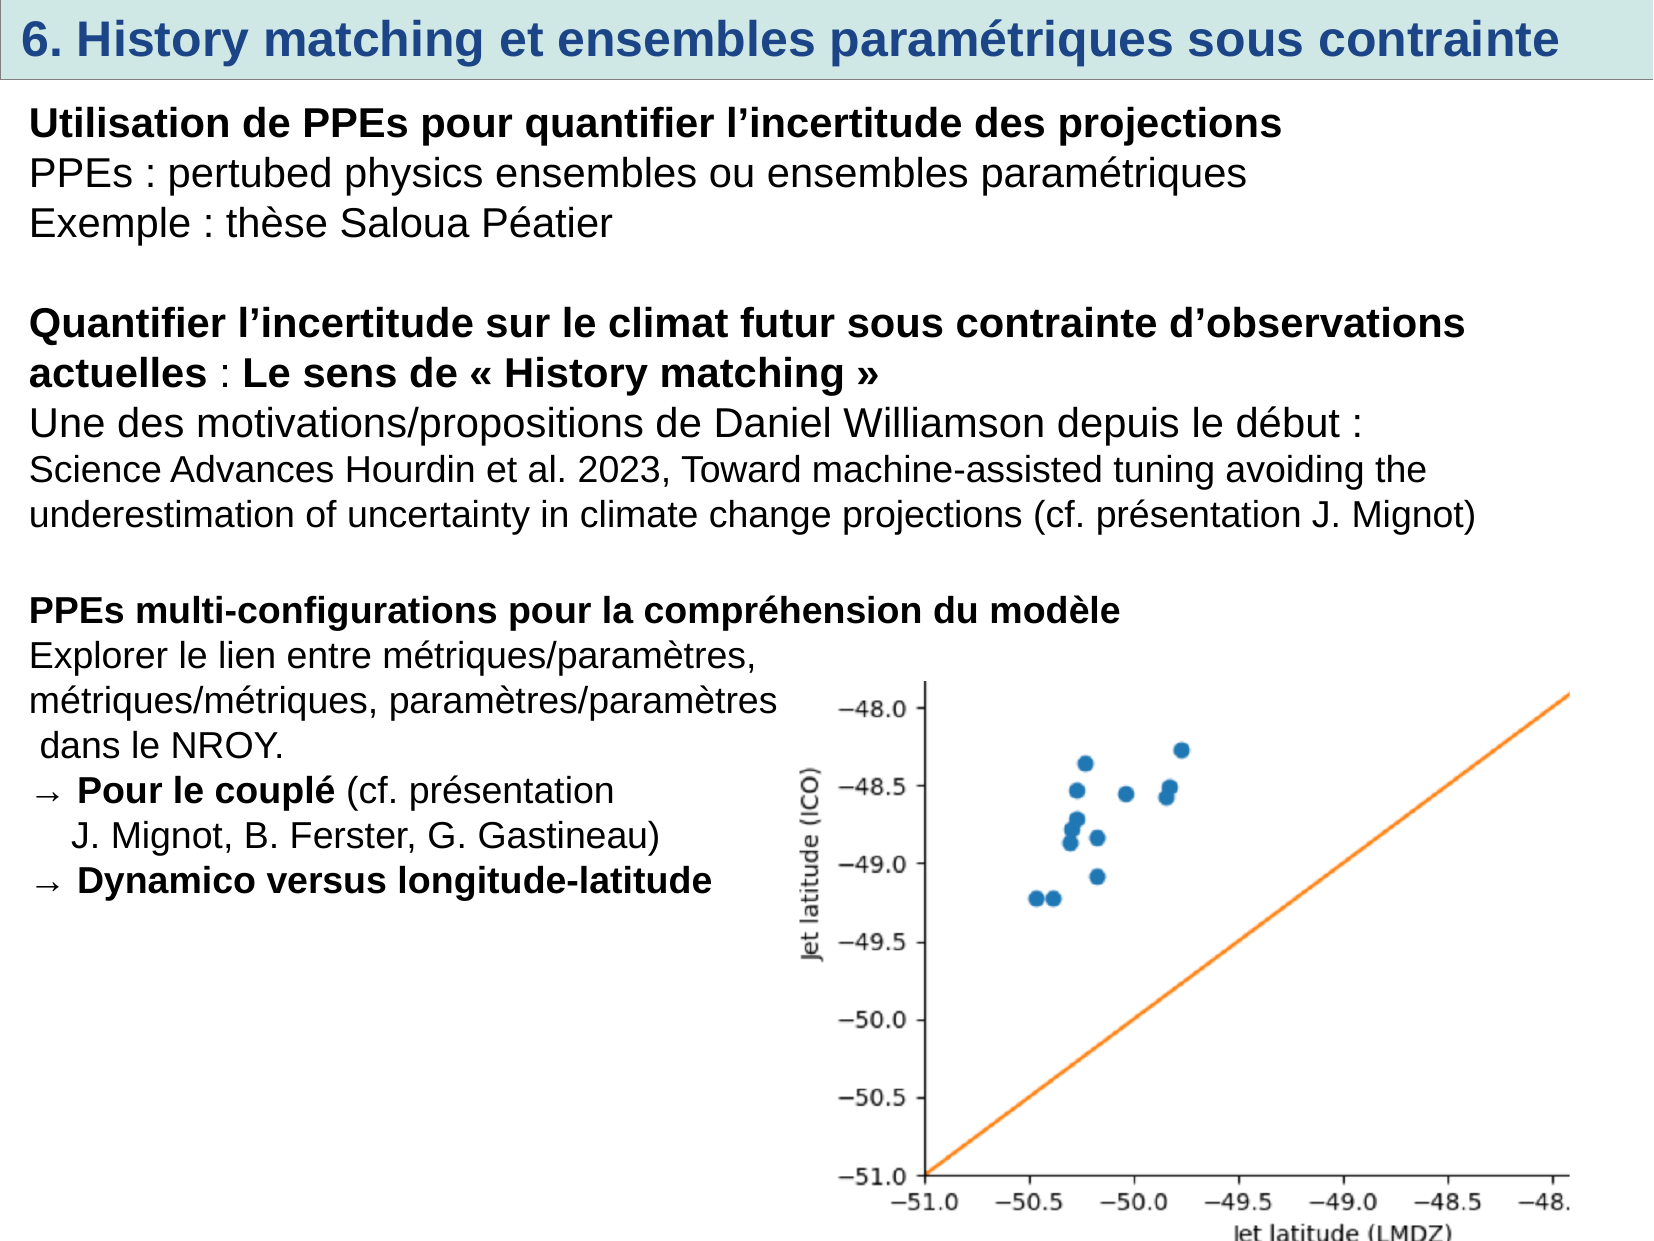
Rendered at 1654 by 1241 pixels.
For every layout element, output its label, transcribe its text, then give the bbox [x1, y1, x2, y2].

text_box Utilisation de PPEs pour quantifier l’incertitude des projections PPEs : pertubed physics ensembles ou ensembles paramétriques Exemple : thèse Saloua Péatier Quantifier l’incertitude sur le climat futur sous contrainte d’observations actuelles : Le sens de « History matching » Une des motivations/propositions de Daniel Williamson depuis le début : Science Advances Hourdin et al. 2023, Toward machine-assisted tuning avoiding the underestimation of uncertainty in climate change projections (cf. présentation J. Mignot) PPEs multi-configurations pour la compréhension du modèle Explorer le lien entre métriques/paramètres, métriques/métriques, paramètres/paramètres dans le NROY. → Pour le couplé (cf. présentation J. Mignot, B. Ferster, G. Gastineau) → Dynamico versus longitude-latitude [29, 95, 1653, 762]
text_box 6. History matching et ensembles paramétriques sous contrainte [6, 3, 1577, 80]
picture [770, 762, 1570, 1241]
text_box [0, 0, 1653, 80]
